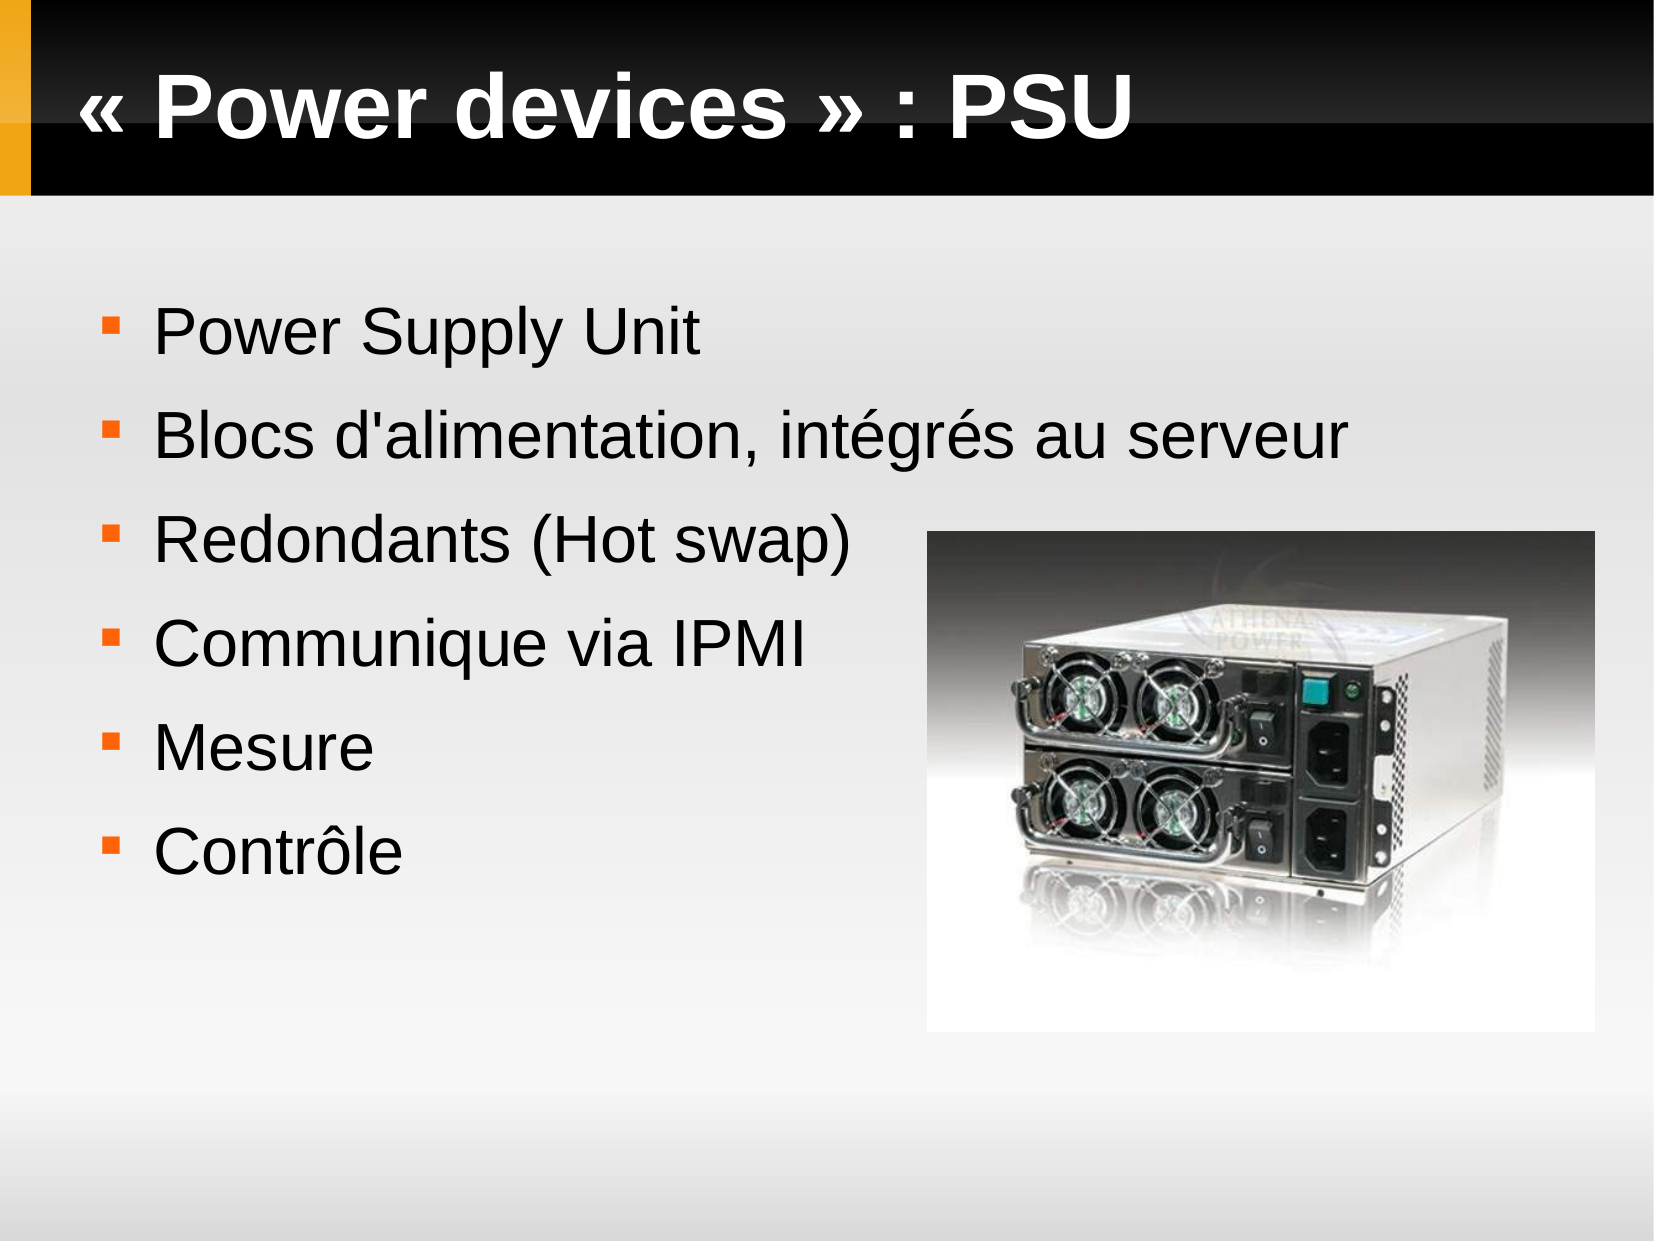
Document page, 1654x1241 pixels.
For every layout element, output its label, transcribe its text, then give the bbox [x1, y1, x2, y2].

picture [0, 0, 1654, 1241]
title « Power devices » : PSU [76, 0, 1565, 208]
list Power Supply Unit Blocs d'alimentation, intégrés au serveur Redondants (Hot swap) Communique via IPMI Mesure Contrôle [82, 290, 1571, 1109]
